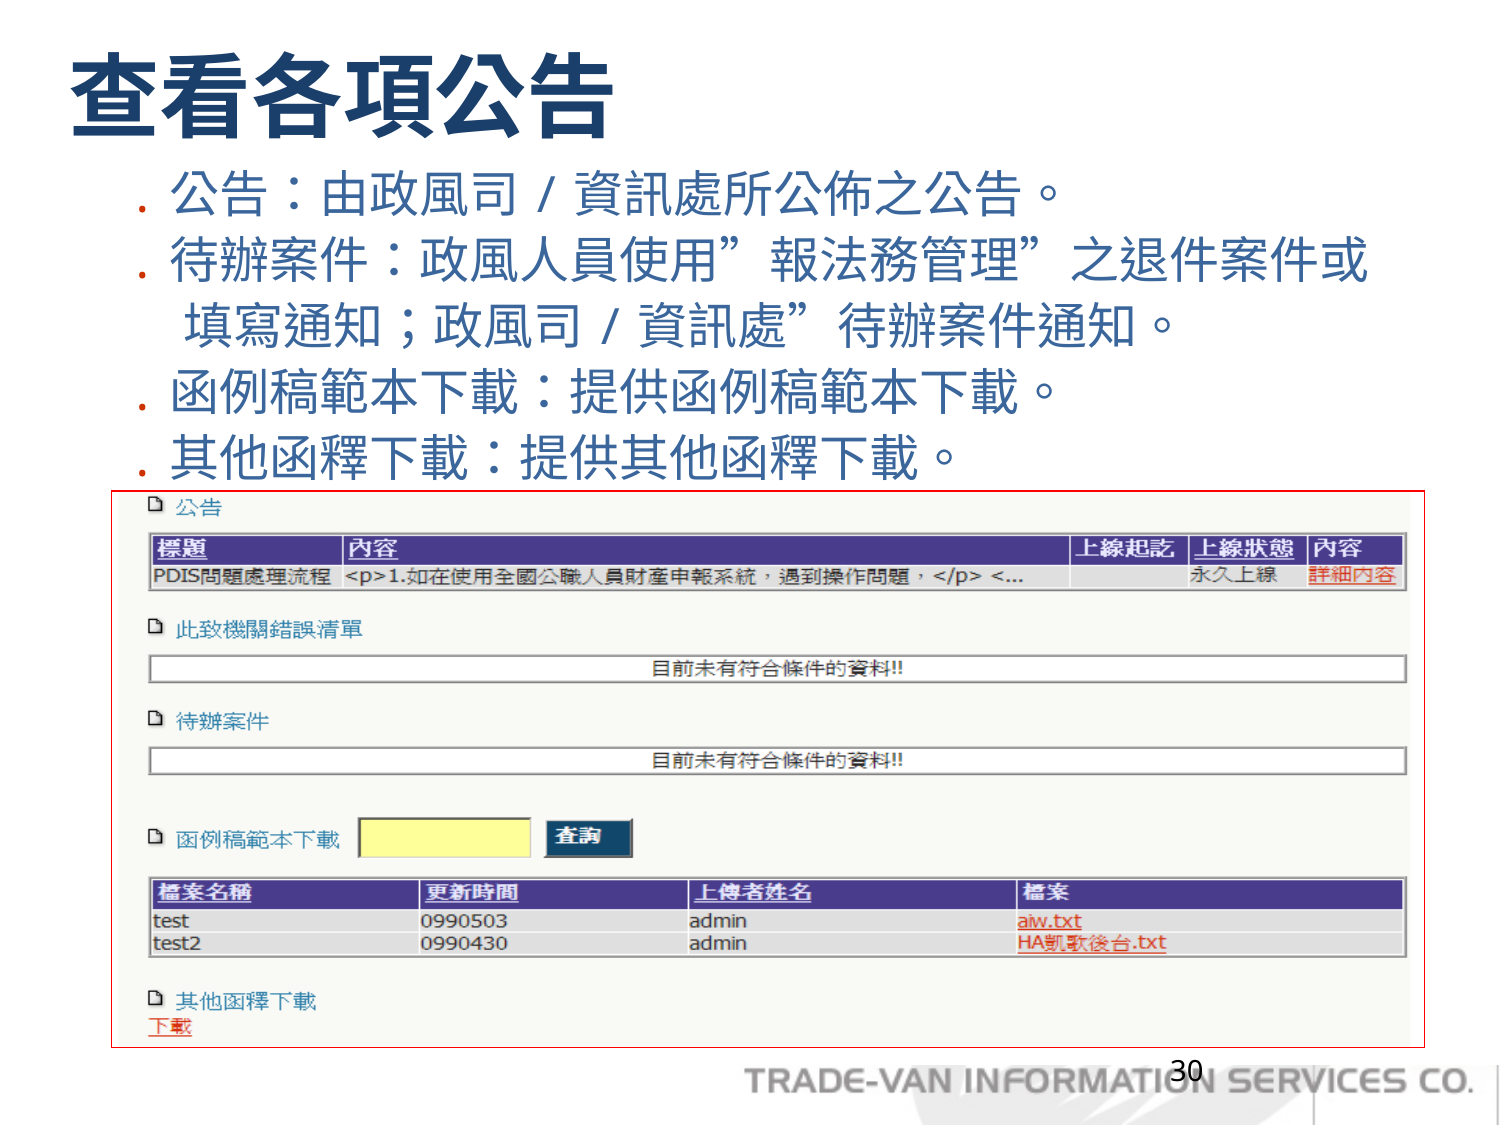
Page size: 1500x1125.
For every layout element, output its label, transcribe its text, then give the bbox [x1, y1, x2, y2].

text_box [277, 468, 311, 474]
text_box ․公告：由政風司/資訊處所公佈之公告。 ․待辦案件：政風人員使用”報法務管理”之退件案件或填寫通知；政風司/資訊處”待辦案件通知。 ․函例稿範本下載：提供函例稿範本下載。 ․其他函釋下載：提供其他函釋下載。 [112, 149, 1412, 468]
text_box [727, 468, 761, 474]
text_box [906, 468, 914, 476]
text_box [0, 0, 1500, 1100]
text_box [456, 468, 464, 476]
picture [112, 491, 1424, 1047]
text_box 查看各項公告 [53, 0, 1403, 187]
text_box [436, 468, 452, 473]
text_box [886, 468, 902, 473]
